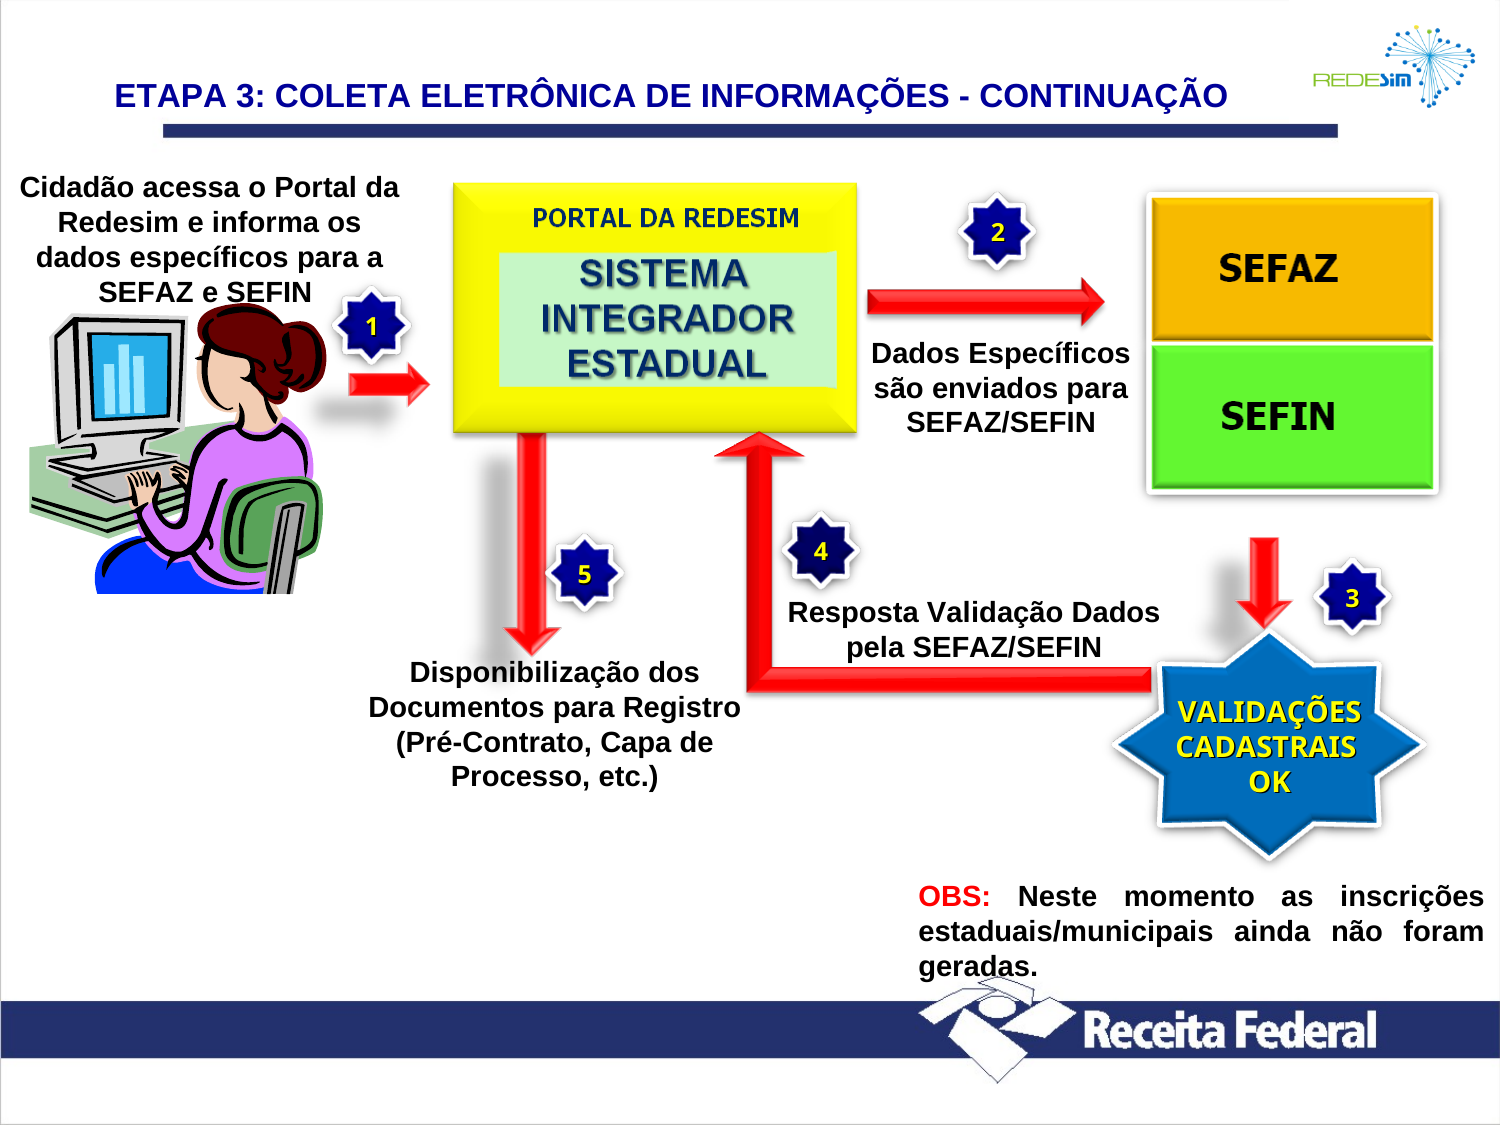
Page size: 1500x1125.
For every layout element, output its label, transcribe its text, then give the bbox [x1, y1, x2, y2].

text_box 4 [796, 526, 846, 575]
text_box 1 [347, 301, 397, 351]
text_box Resposta Validação Dados pela SEFAZ/SEFIN [761, 586, 1188, 672]
text_box VALIDAÇÕES CADASTRAIS OK [1163, 667, 1377, 824]
text_box OBS: Neste momento as inscrições estaduais/municipais ainda não foram geradas. [903, 869, 1500, 990]
picture [0, 0, 1500, 1125]
text_box Disponibilização dos Documentos para Registro (Pré-Contrato, Capa de Processo, etc.) [336, 645, 774, 801]
text_box Cidadão acessa o Portal da Redesim e informa os dados específicos para a SEFAZ e SEFIN [0, 160, 420, 317]
text_box 5 [560, 549, 610, 599]
text_box ETAPA 3: COLETA ELETRÔNICA DE INFORMAÇÕES - CONTINUAÇÃO [0, 66, 1289, 122]
text_box Dados Específicos são enviados para SEFAZ/SEFIN [844, 326, 1130, 447]
text_box 3 [1327, 573, 1378, 613]
text_box 2 [973, 207, 1023, 256]
